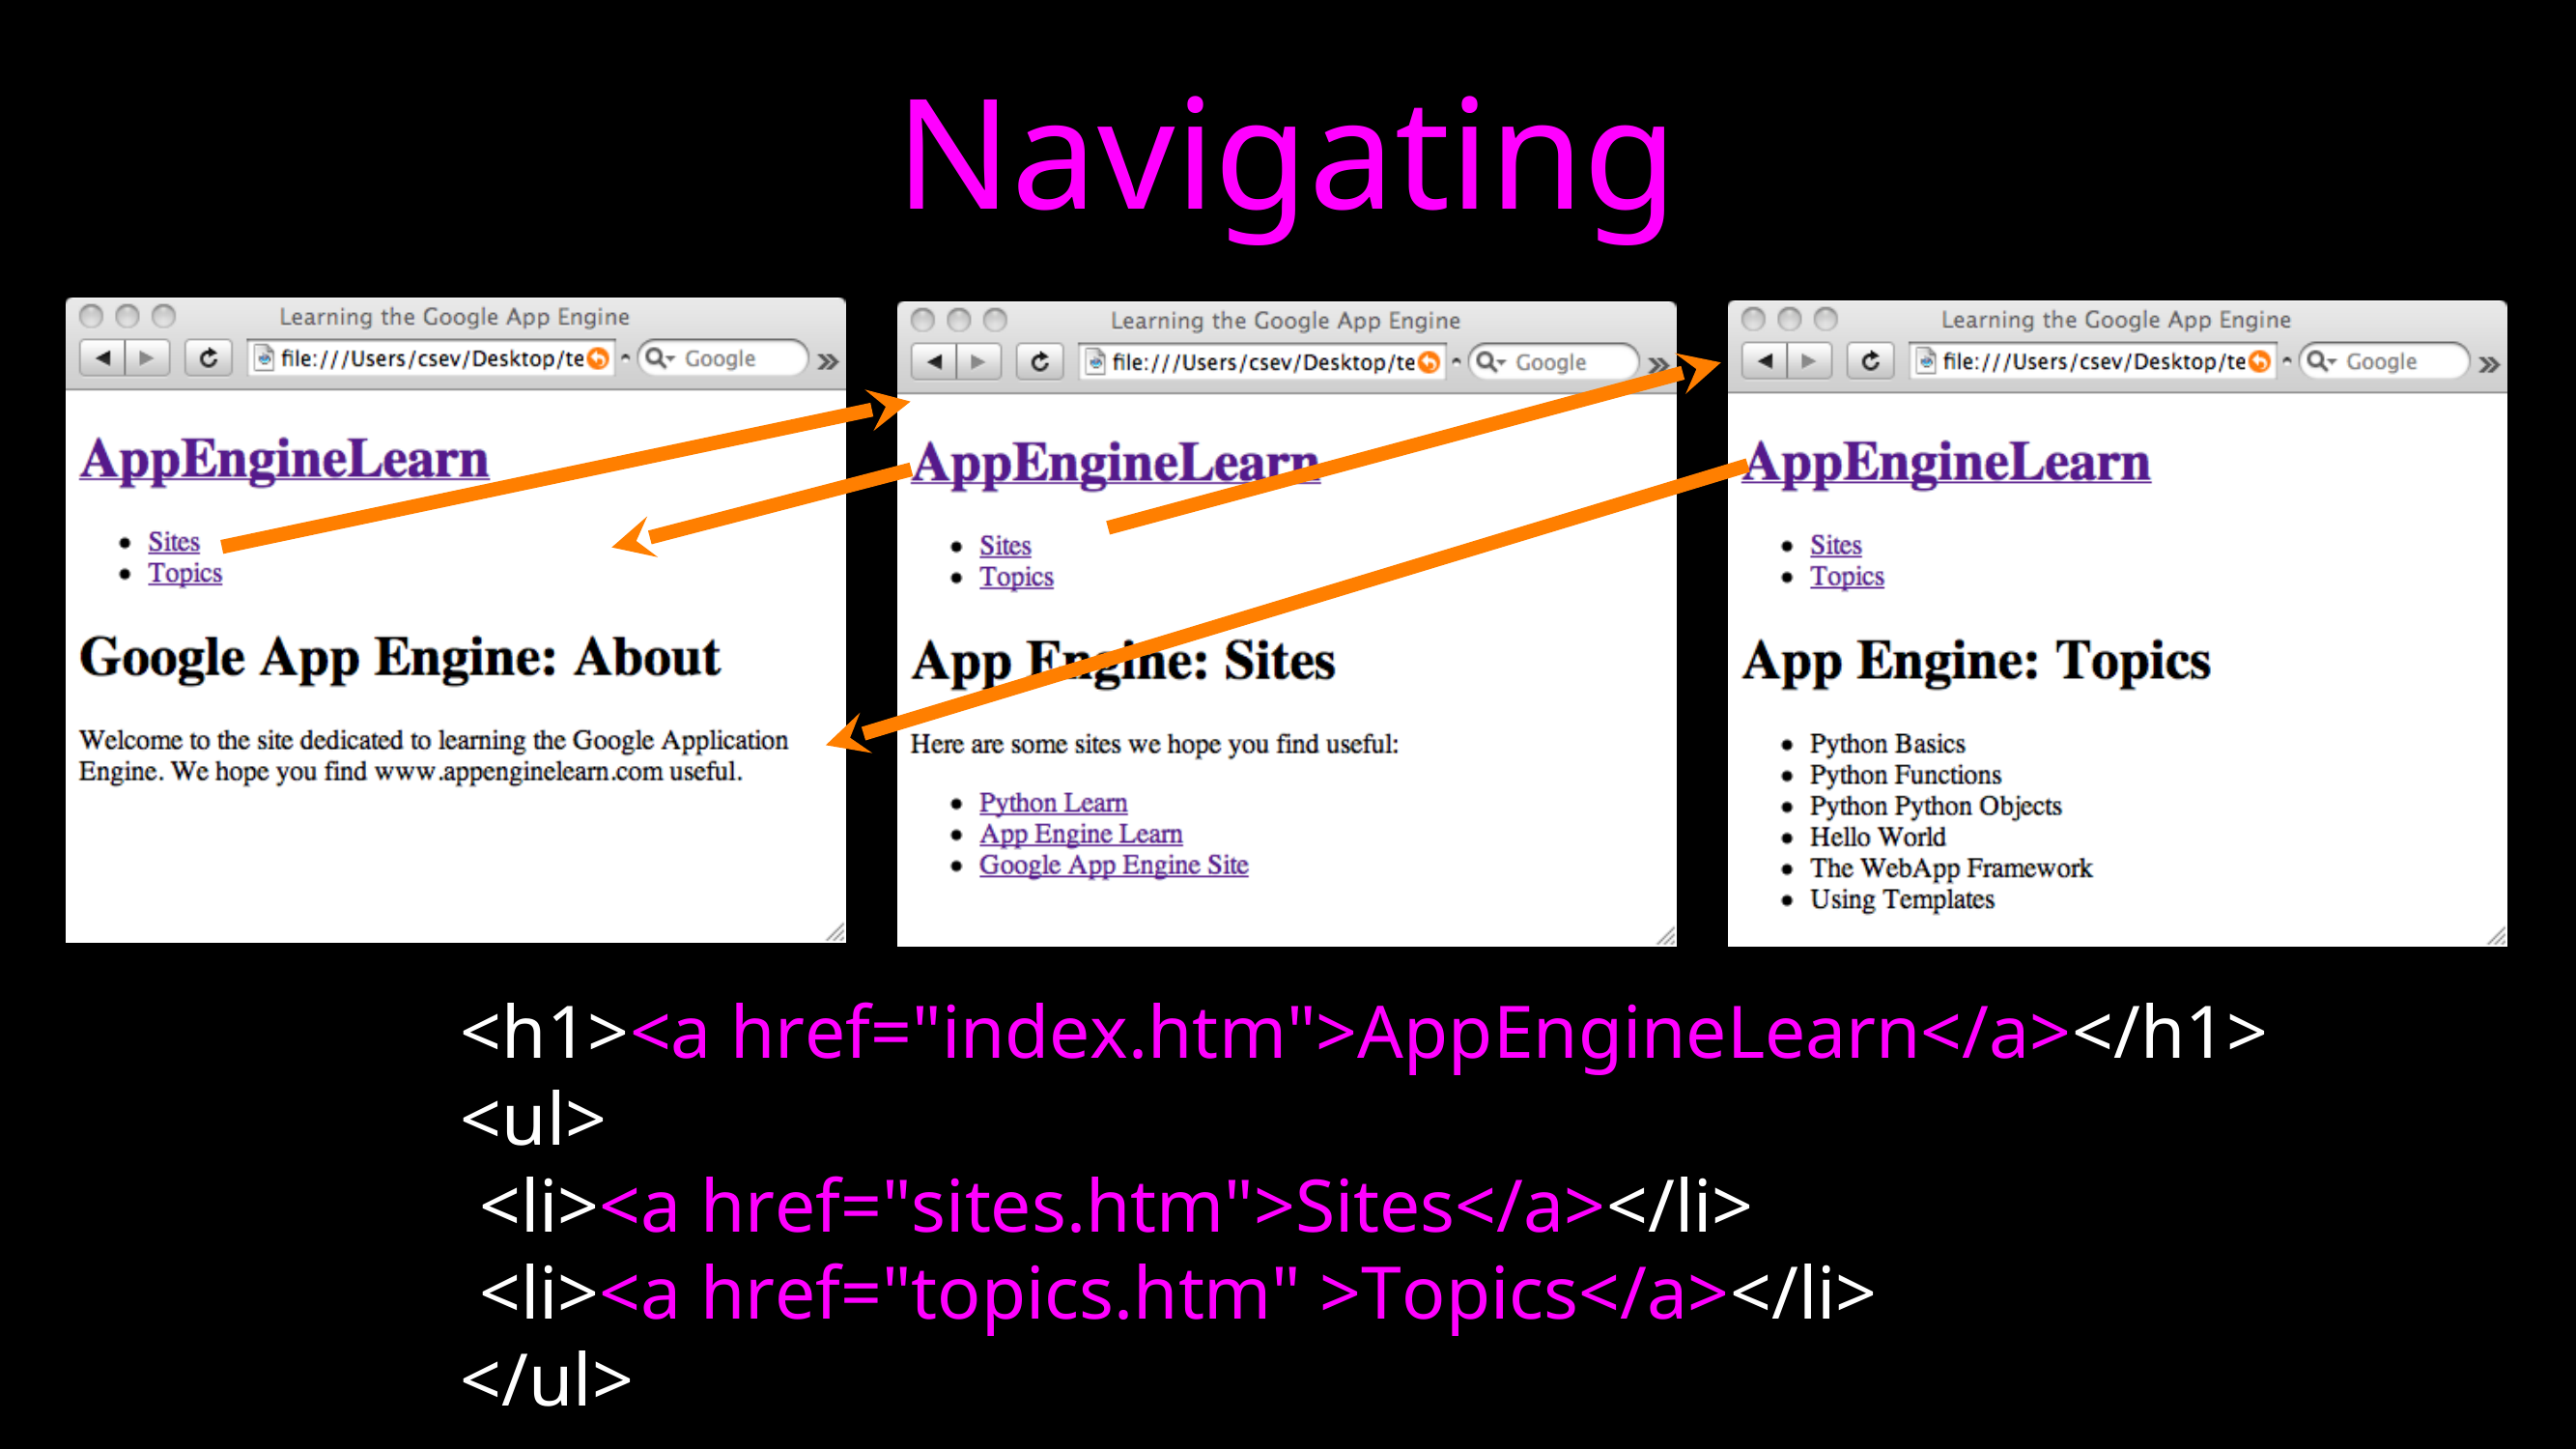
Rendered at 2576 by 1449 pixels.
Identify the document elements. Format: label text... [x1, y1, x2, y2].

picture [66, 298, 846, 943]
picture [897, 301, 1677, 715]
title Navigating [183, 38, 2392, 258]
picture [1728, 300, 2507, 947]
text_box <h1><a href="index.htm">AppEngineLearn</a></h1> <ul> <li><a href="sites.htm">Sites</a></li> <li><a href="topics.htm" >Topics</a></li> </ul> [460, 985, 2382, 1421]
picture [897, 495, 1677, 947]
